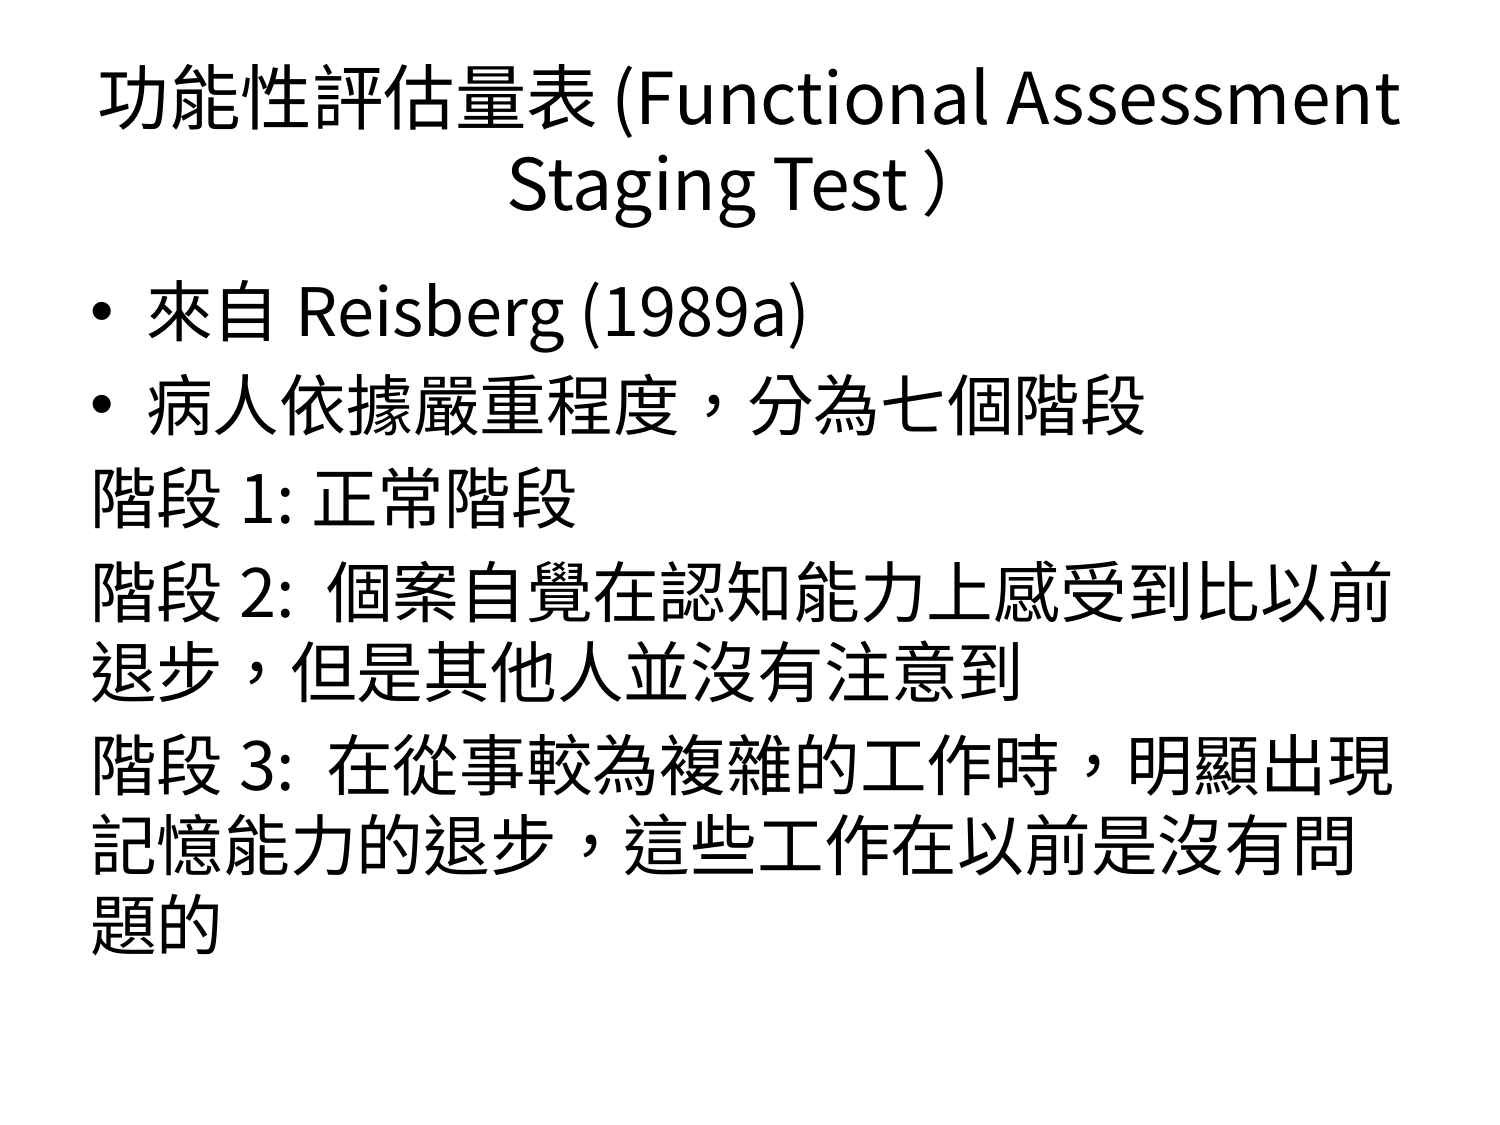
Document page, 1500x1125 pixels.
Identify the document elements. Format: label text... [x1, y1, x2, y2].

title 功能性評估量表(Functional Assessment Staging Test） [75, 45, 1425, 233]
list 來自Reisberg (1989a) 病人依據嚴重程度，分為七個階段 階段1:正常階段 階段2: 個案自覺在認知能力上感受到比以前退步，但是其他人並沒有注意到 階段3: 在從事較為複雜的工作時，明顯出現記憶能力的退步，這些工作在以前是沒有問題的 [75, 262, 1425, 1005]
